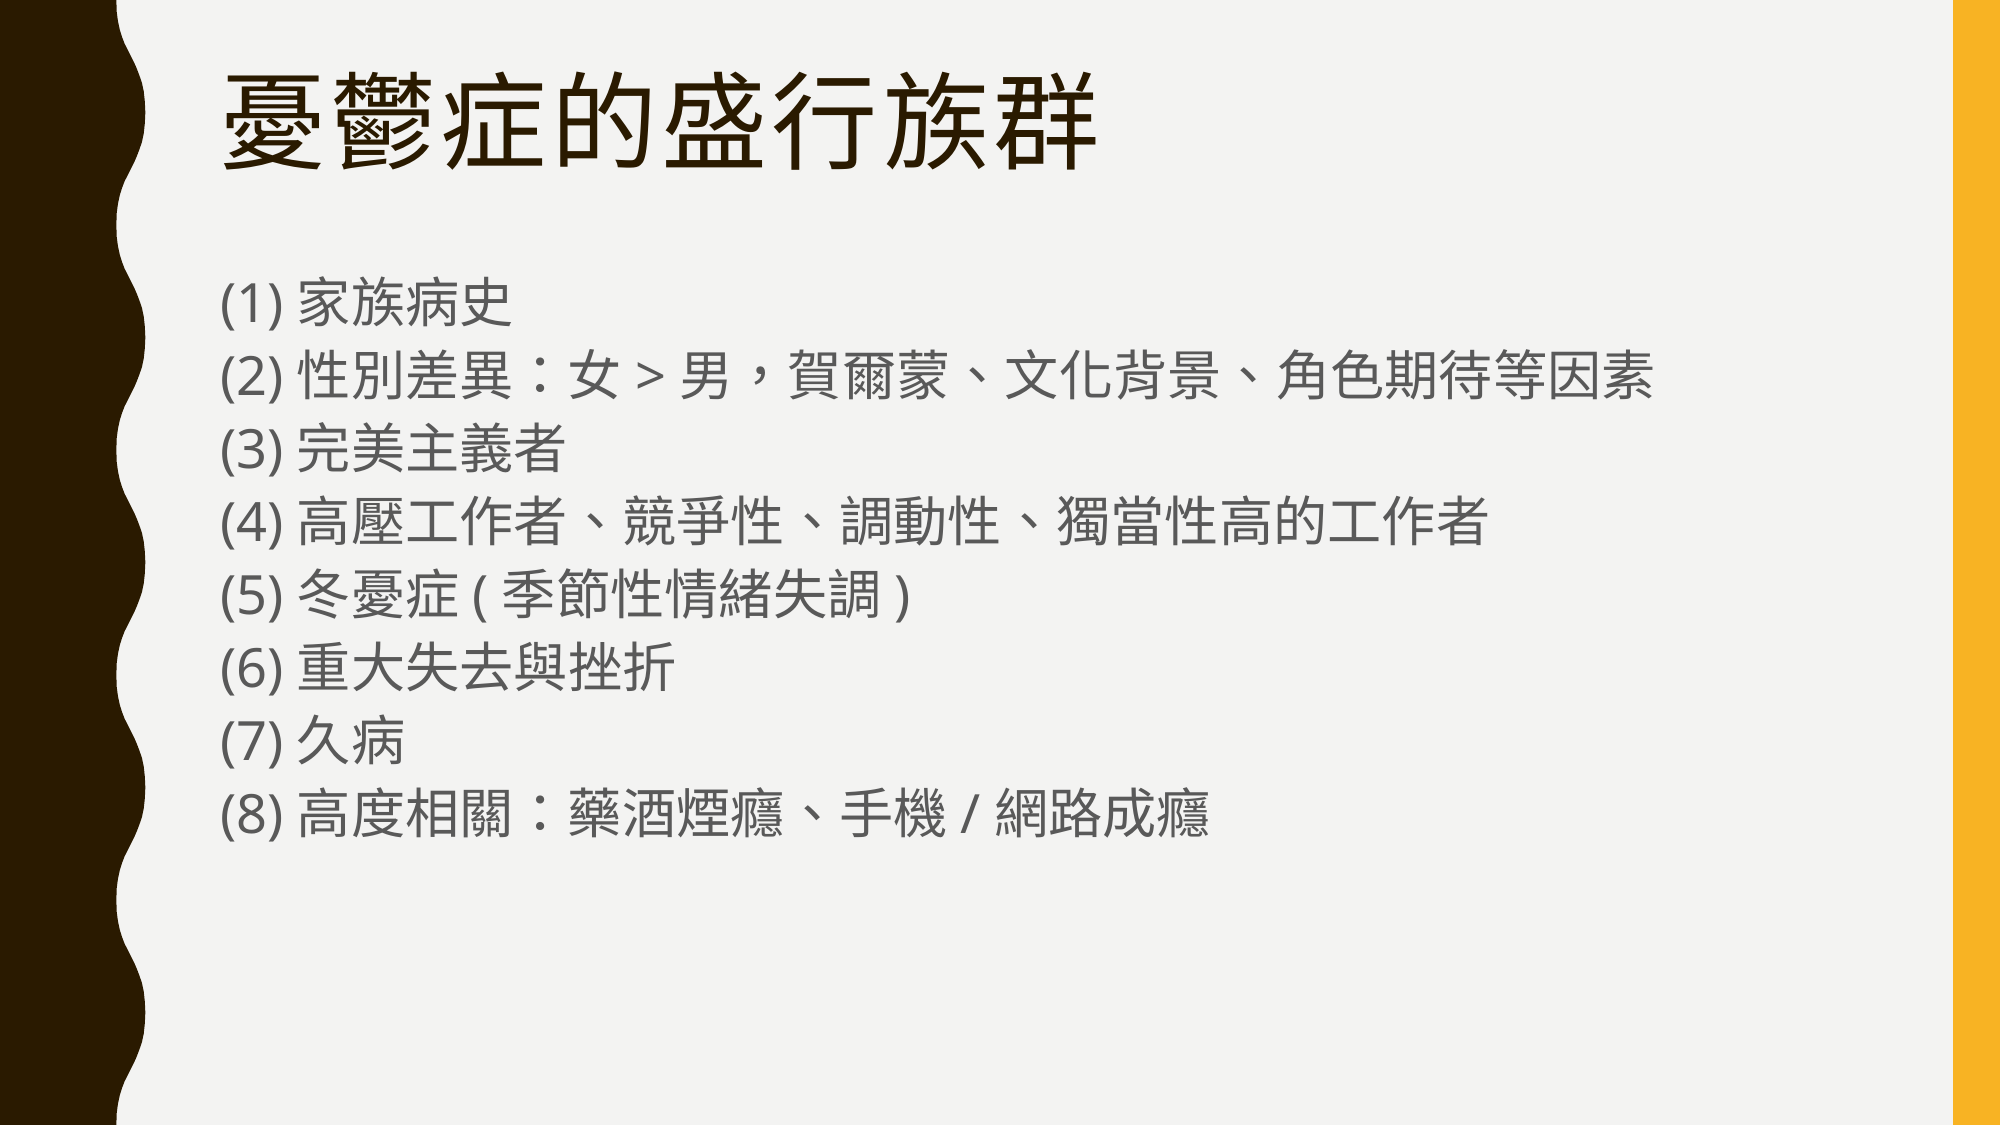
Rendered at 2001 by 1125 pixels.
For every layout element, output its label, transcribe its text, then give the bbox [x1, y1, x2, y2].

title 憂鬱症的盛行族群 [205, 62, 1876, 308]
list (1)家族病史 (2)性別差異：女>男，賀爾蒙、文化背景、角色期待等因素 (3)完美主義者 (4)高壓工作者、競爭性、調動性、獨當性高的工作者 (5)冬憂症(季節性情緒失調) (6)重大失去與挫折 (7)久病 (8)高度相關：藥酒煙癮、手機/網路成癮 [205, 267, 1795, 858]
